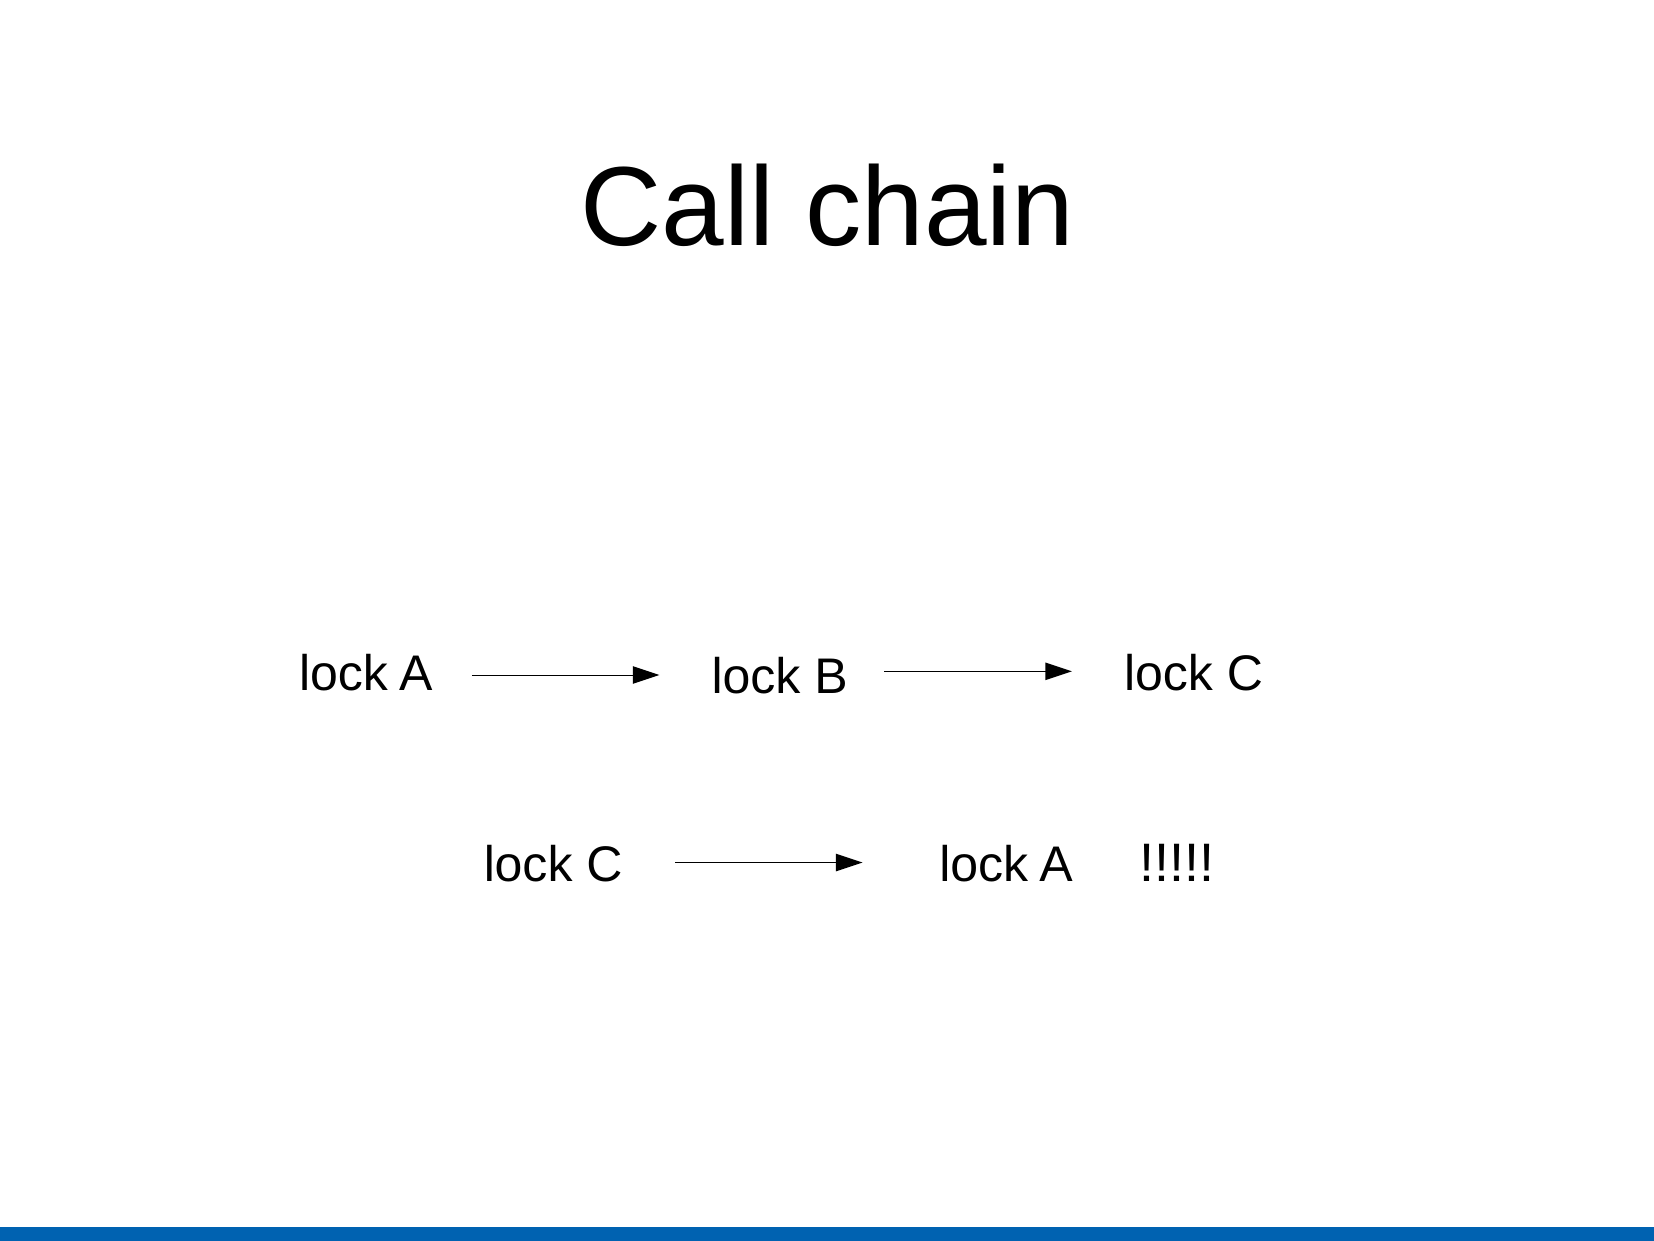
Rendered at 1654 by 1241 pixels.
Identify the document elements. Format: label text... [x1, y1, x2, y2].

text_box !!!!! [1125, 825, 1230, 901]
title Call chain [121, 110, 1534, 303]
text_box lock A [284, 637, 448, 709]
text_box lock A [924, 828, 1088, 901]
text_box lock C [469, 828, 638, 901]
text_box lock C [1109, 637, 1278, 709]
text_box lock B [696, 641, 863, 713]
